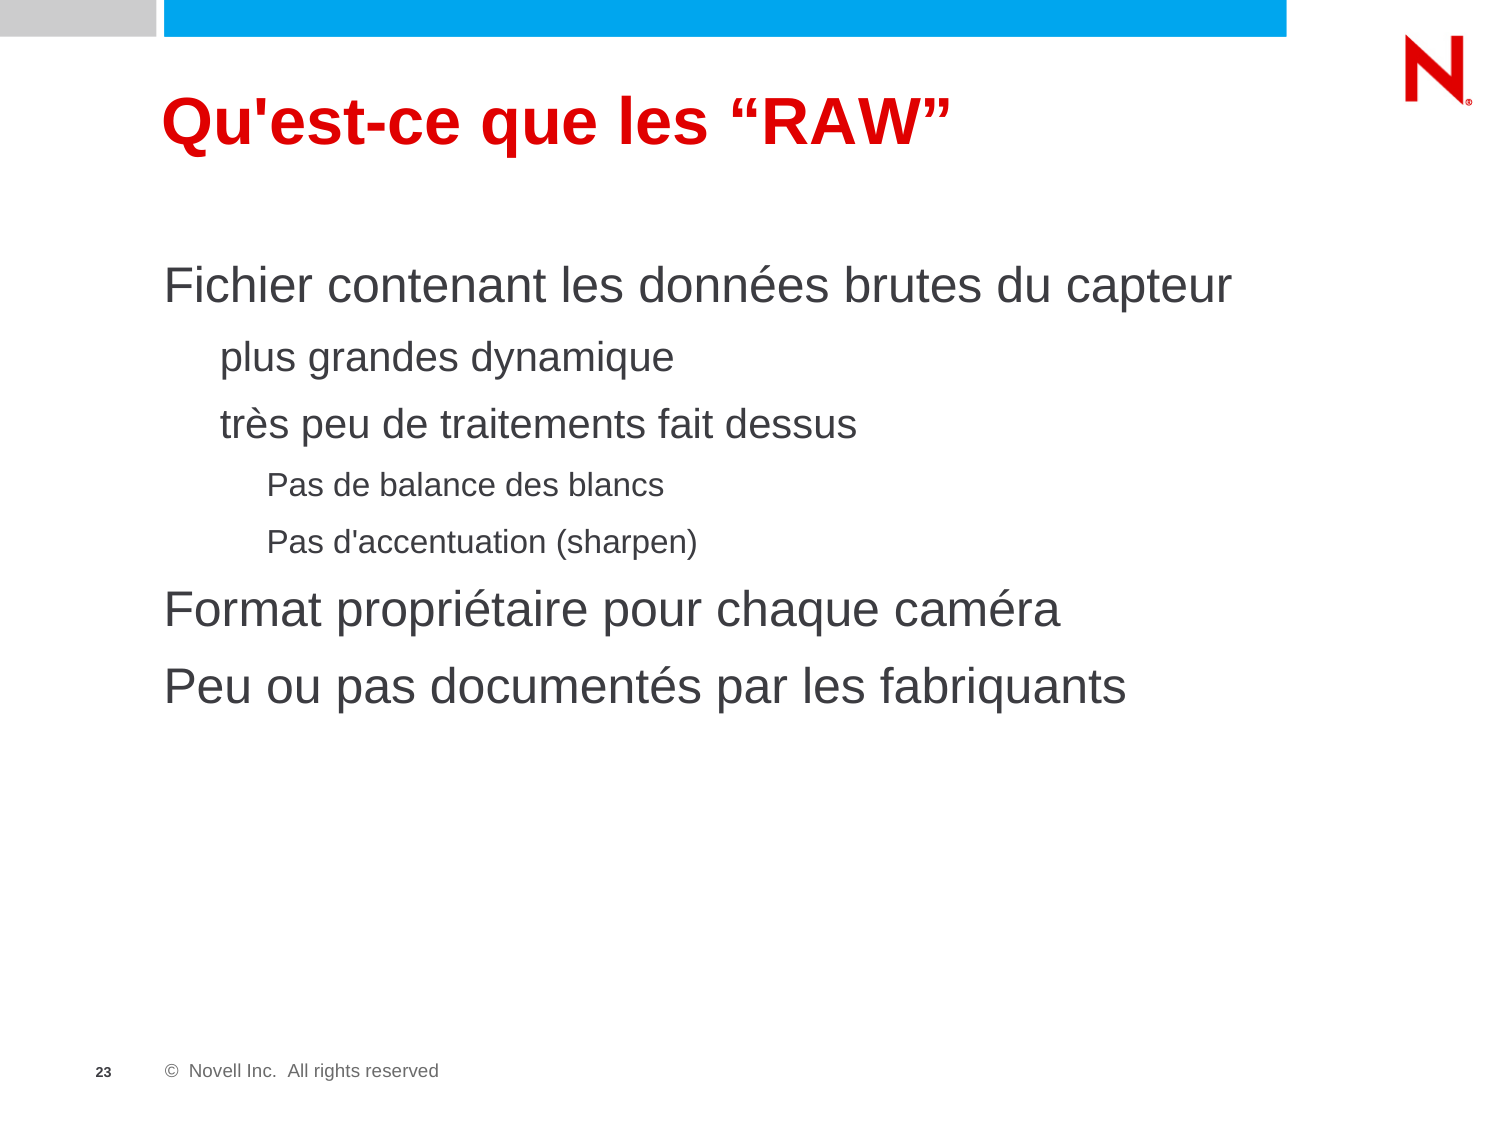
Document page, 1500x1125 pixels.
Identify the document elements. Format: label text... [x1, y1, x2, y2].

picture [1403, 32, 1473, 107]
list Fichier contenant les données brutes du capteur plus grandes dynamique très peu de traitements fait dessus Pas de balance des blancs Pas d'accentuation (sharpen) Format propriétaire pour chaque caméra Peu ou pas documentés par les fabriquants [163, 254, 1404, 986]
title Qu'est-ce que les “RAW” [161, 41, 1383, 205]
